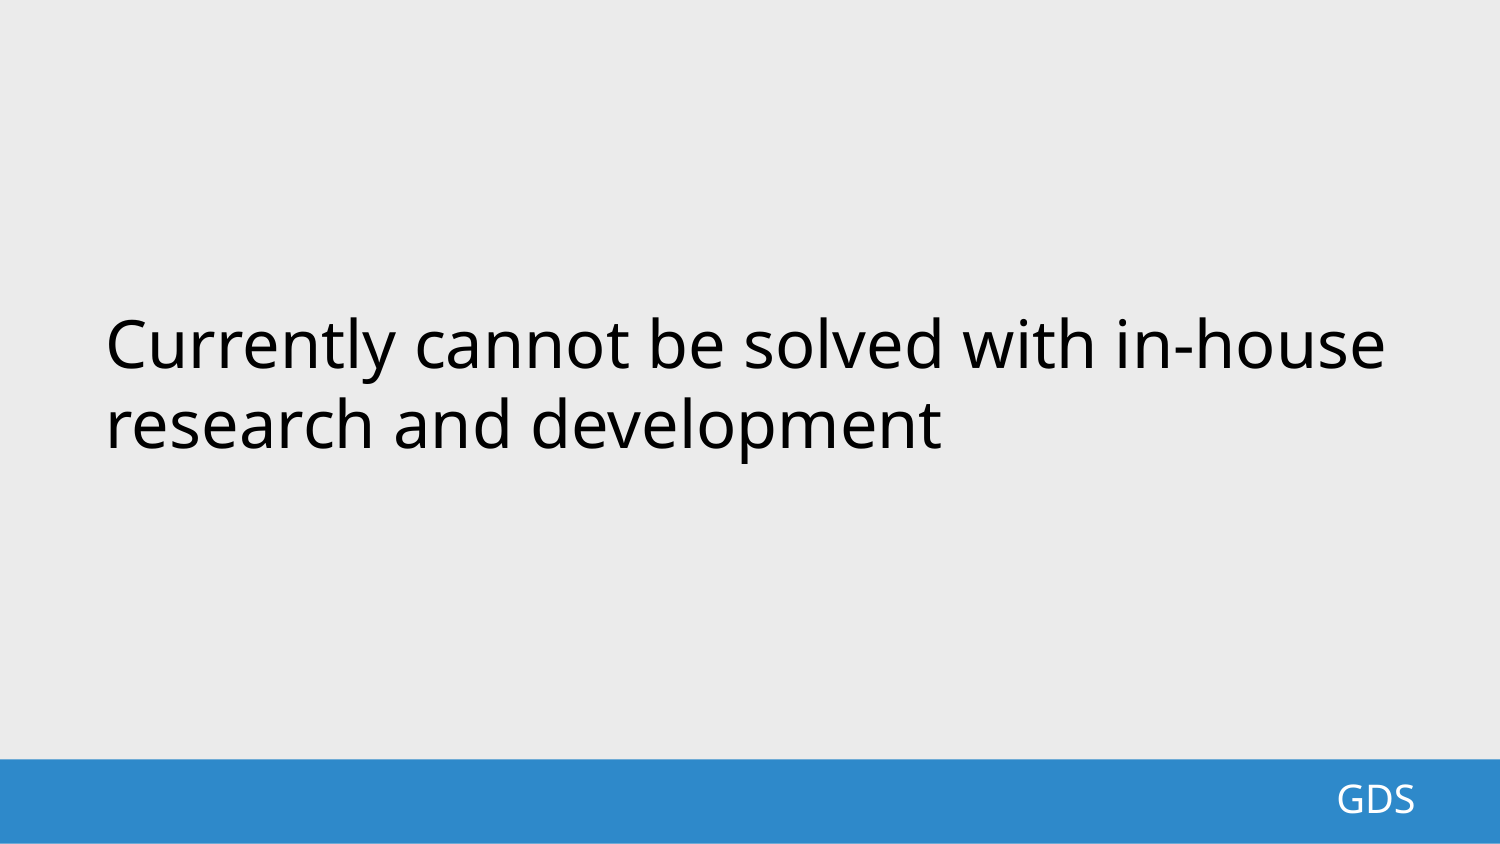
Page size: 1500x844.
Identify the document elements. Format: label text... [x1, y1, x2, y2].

text_box Currently cannot be solved with in-house research and development [102, 0, 1397, 765]
